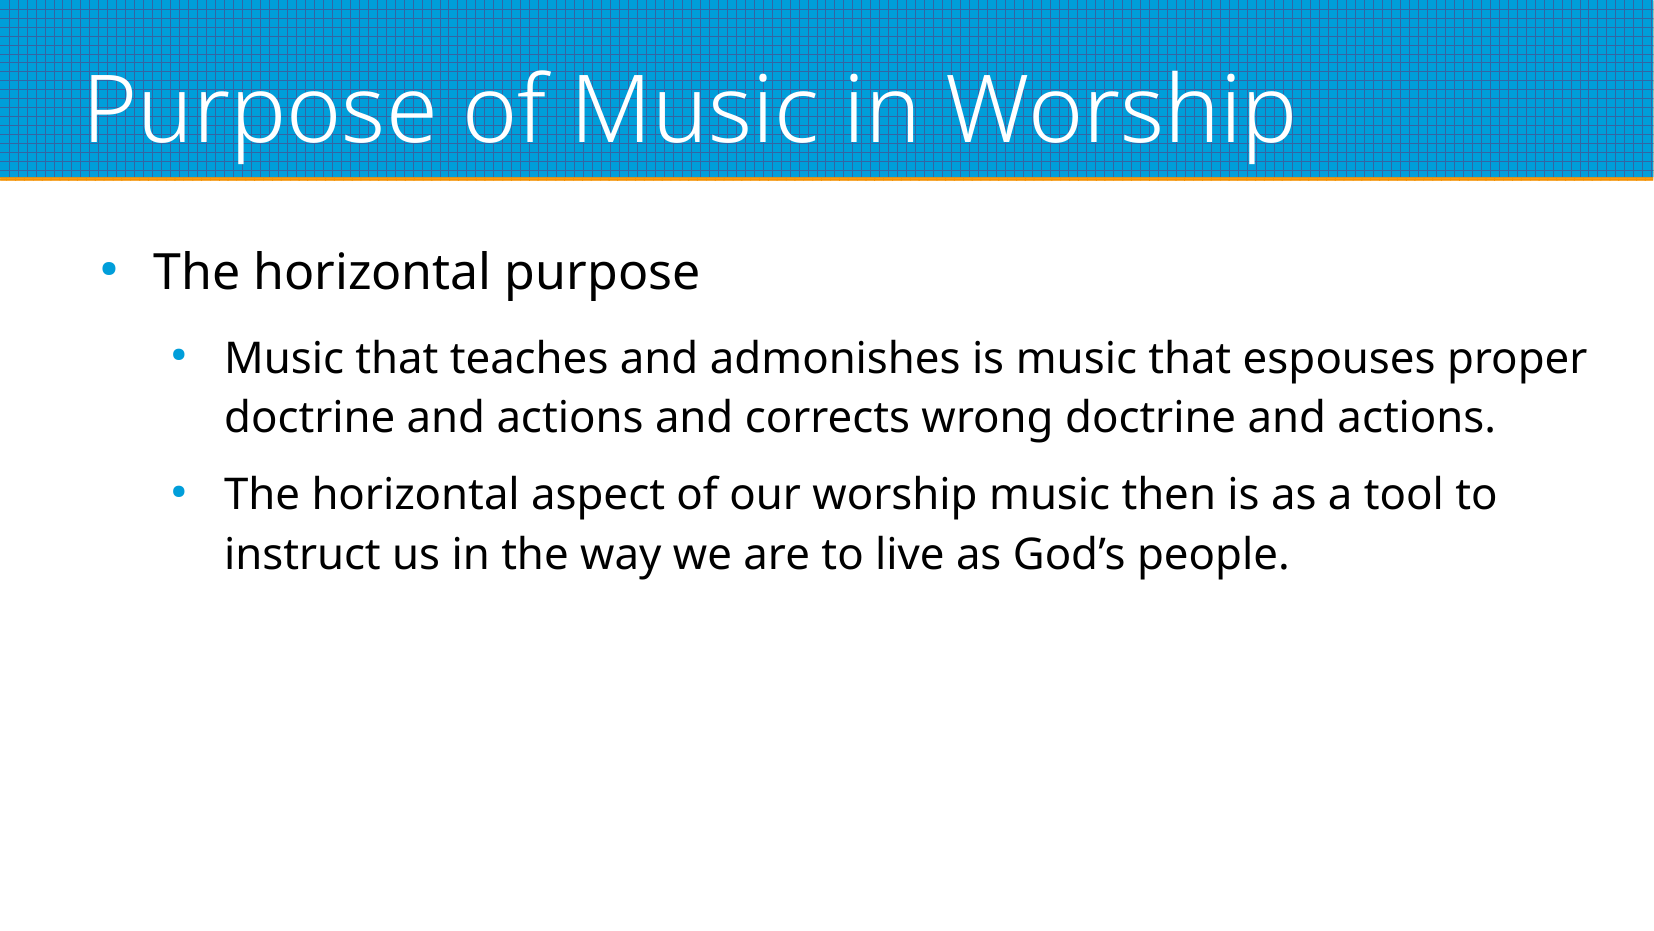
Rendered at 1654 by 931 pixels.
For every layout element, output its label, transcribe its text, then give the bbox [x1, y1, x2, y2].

list The horizontal purpose Music that teaches and admonishes is music that espouses proper doctrine and actions and corrects wrong doctrine and actions. The horizontal aspect of our worship music then is as a tool to instruct us in the way we are to live as God’s people. [82, 236, 1613, 863]
title Purpose of Music in Worship [82, 14, 1571, 171]
